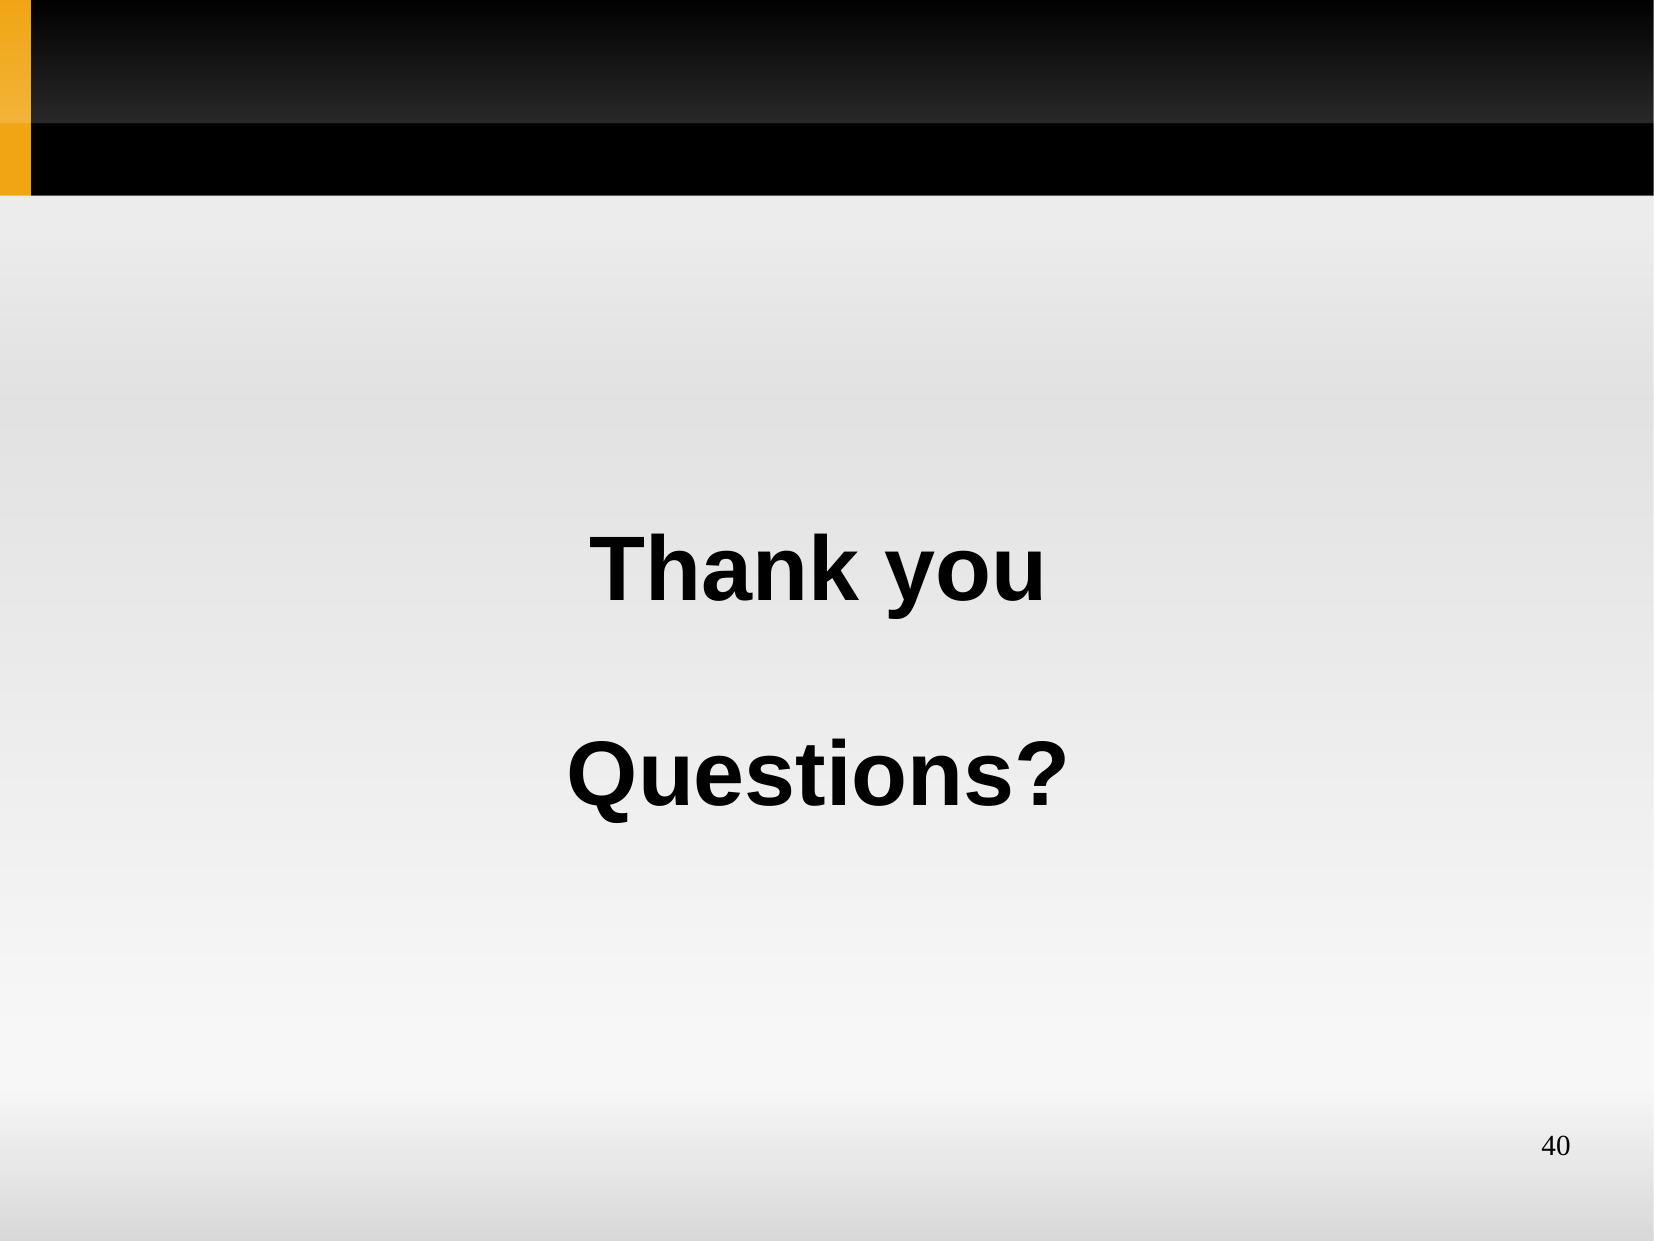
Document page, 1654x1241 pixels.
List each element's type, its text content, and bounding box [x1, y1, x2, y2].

title Thank you Questions? [75, 517, 1564, 826]
picture [0, 0, 1654, 1241]
